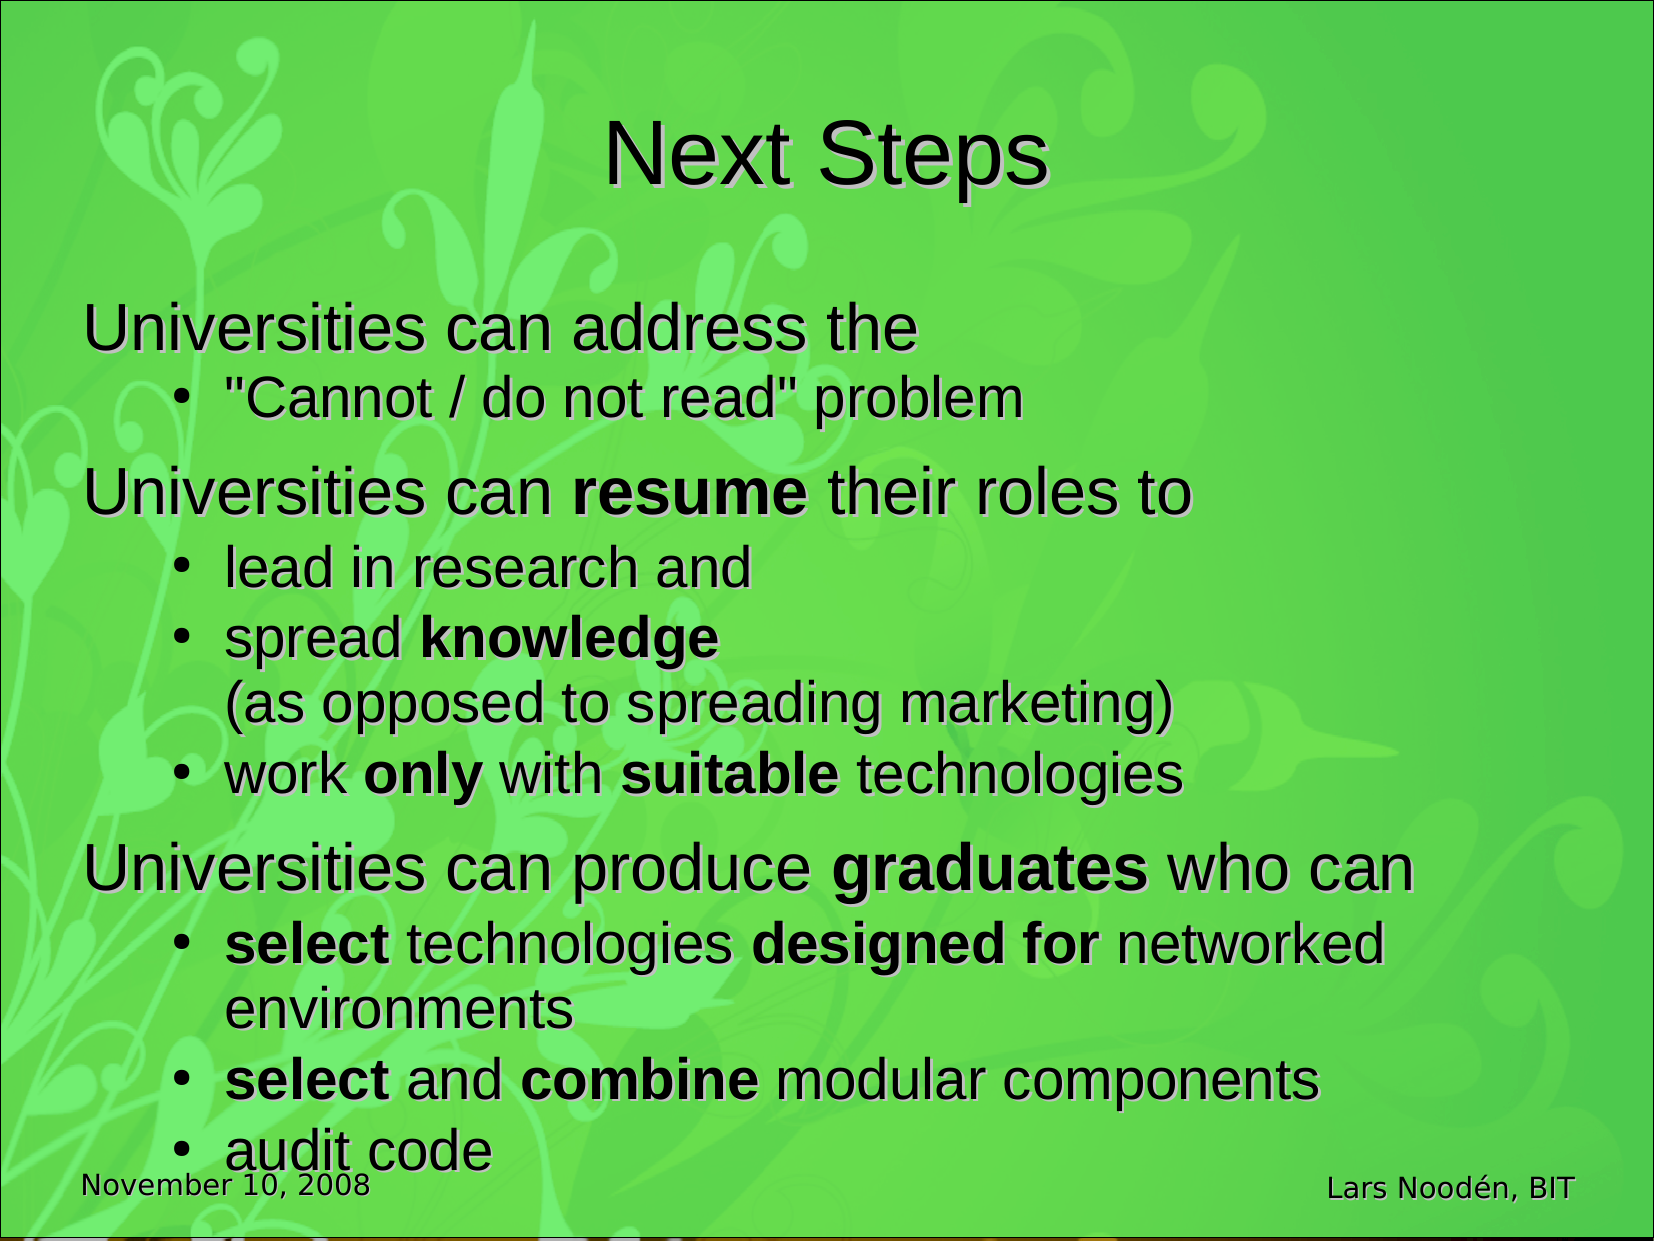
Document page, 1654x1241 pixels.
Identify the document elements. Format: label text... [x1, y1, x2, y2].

title Next Steps [82, 49, 1571, 257]
list Universities can address the "Cannot / do not read" problem Universities can resume their roles to lead in research and spread knowledge (as opposed to spreading marketing) work only with suitable technologies Universities can produce graduates who can select technologies designed for networked environments select and combine modular components audit code [82, 290, 1571, 1183]
